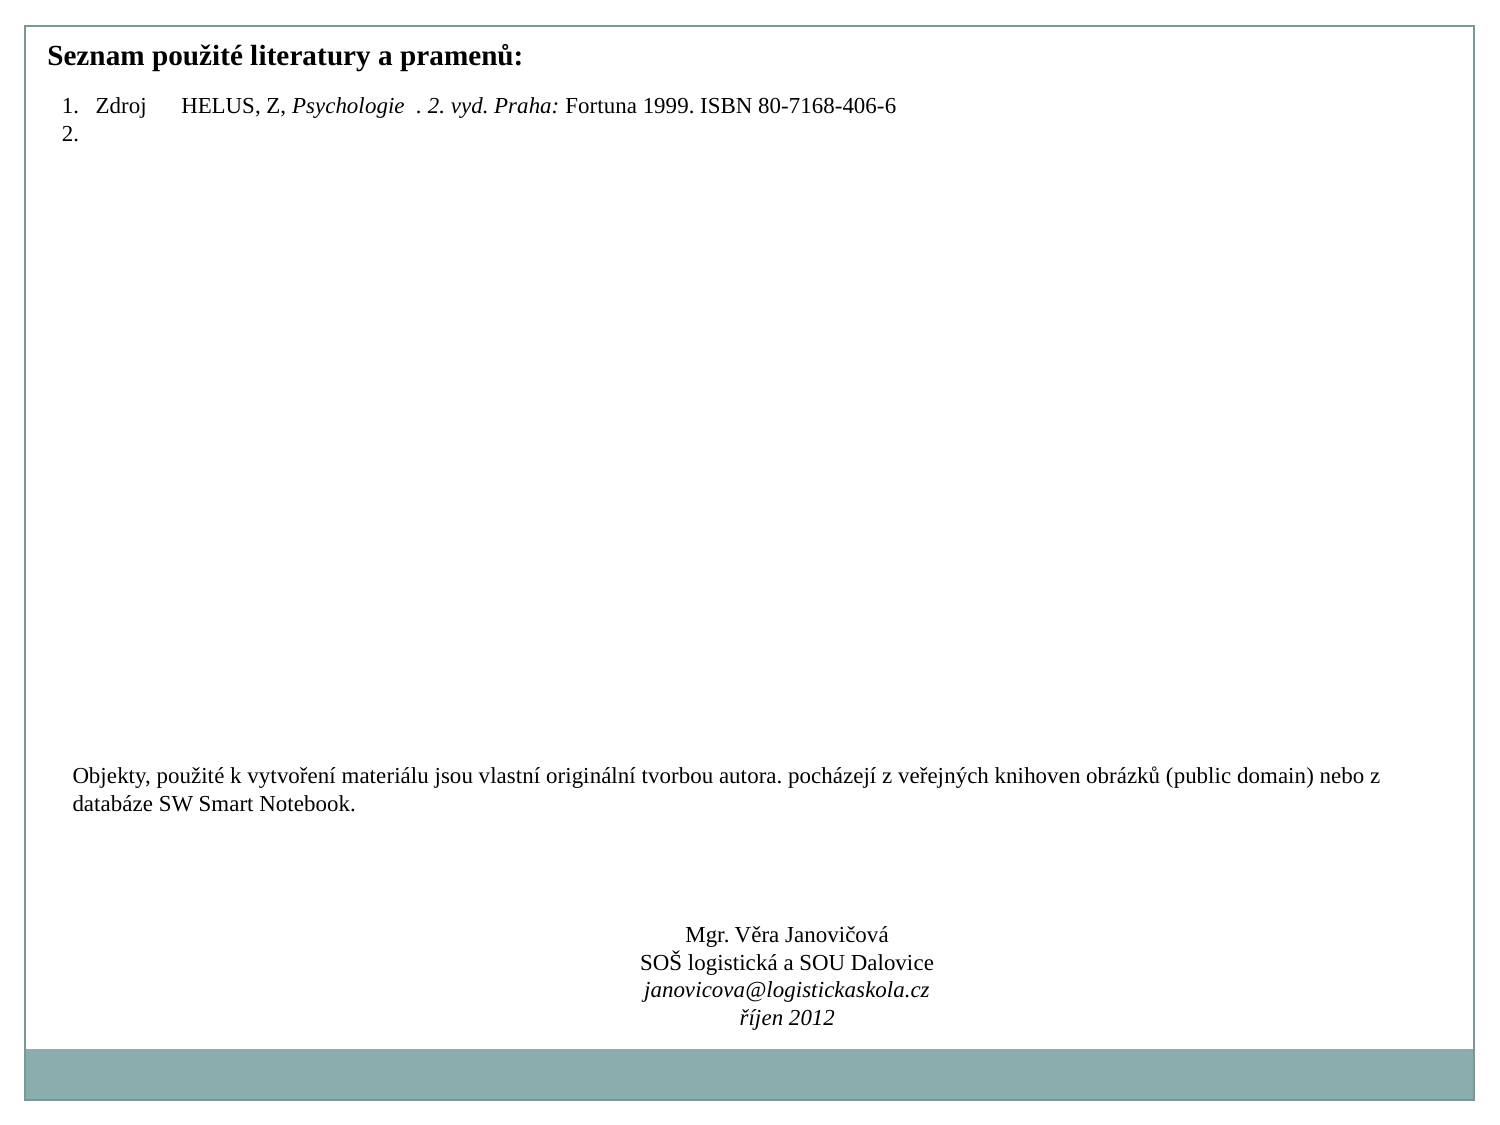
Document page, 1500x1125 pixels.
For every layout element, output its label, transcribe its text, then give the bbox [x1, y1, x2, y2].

text_box Mgr. Věra Janovičová SOŠ logistická a SOU Dalovice janovicova@logistickaskola.cz říjen 2012 [494, 913, 1080, 1041]
text_box Objekty, použité k vytvoření materiálu jsou vlastní originální tvorbou autora. pocházejí z veřejných knihoven obrázků (public domain) nebo z databáze SW Smart Notebook. [58, 753, 1442, 823]
text_box Seznam použité literatury a pramenů: [33, 29, 762, 79]
text_box Zdroj HELUS, Z, Psychologie . 2. vyd. Praha: Fortuna 1999. ISBN 80-7168-406-6 [48, 84, 1310, 184]
